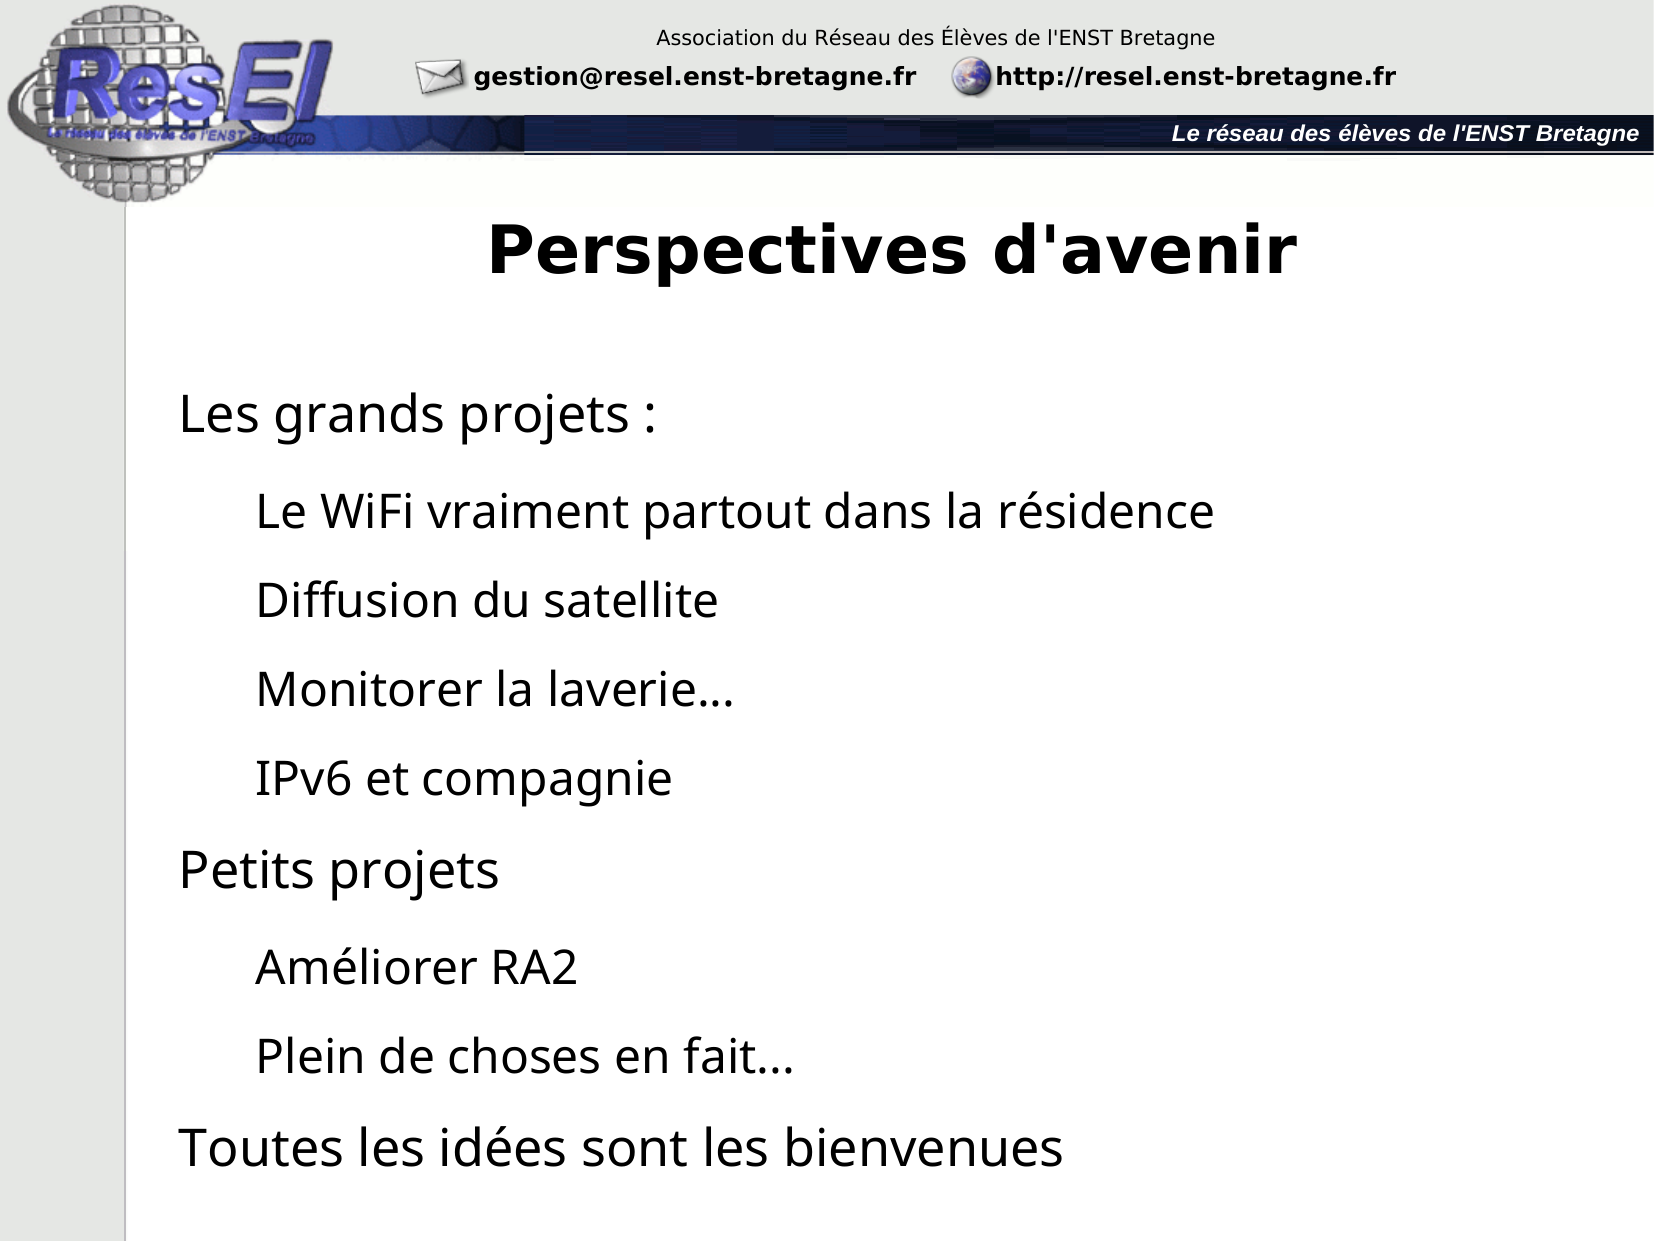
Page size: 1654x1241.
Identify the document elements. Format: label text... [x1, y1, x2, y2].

title Perspectives d'avenir [195, 169, 1590, 333]
list Les grands projets : Le WiFi vraiment partout dans la résidence Diffusion du satellite Monitorer la laverie... IPv6 et compagnie Petits projets Améliorer RA2 Plein de choses en fait... Toutes les idées sont les bienvenues [161, 376, 1619, 1198]
picture [0, 0, 1654, 1241]
